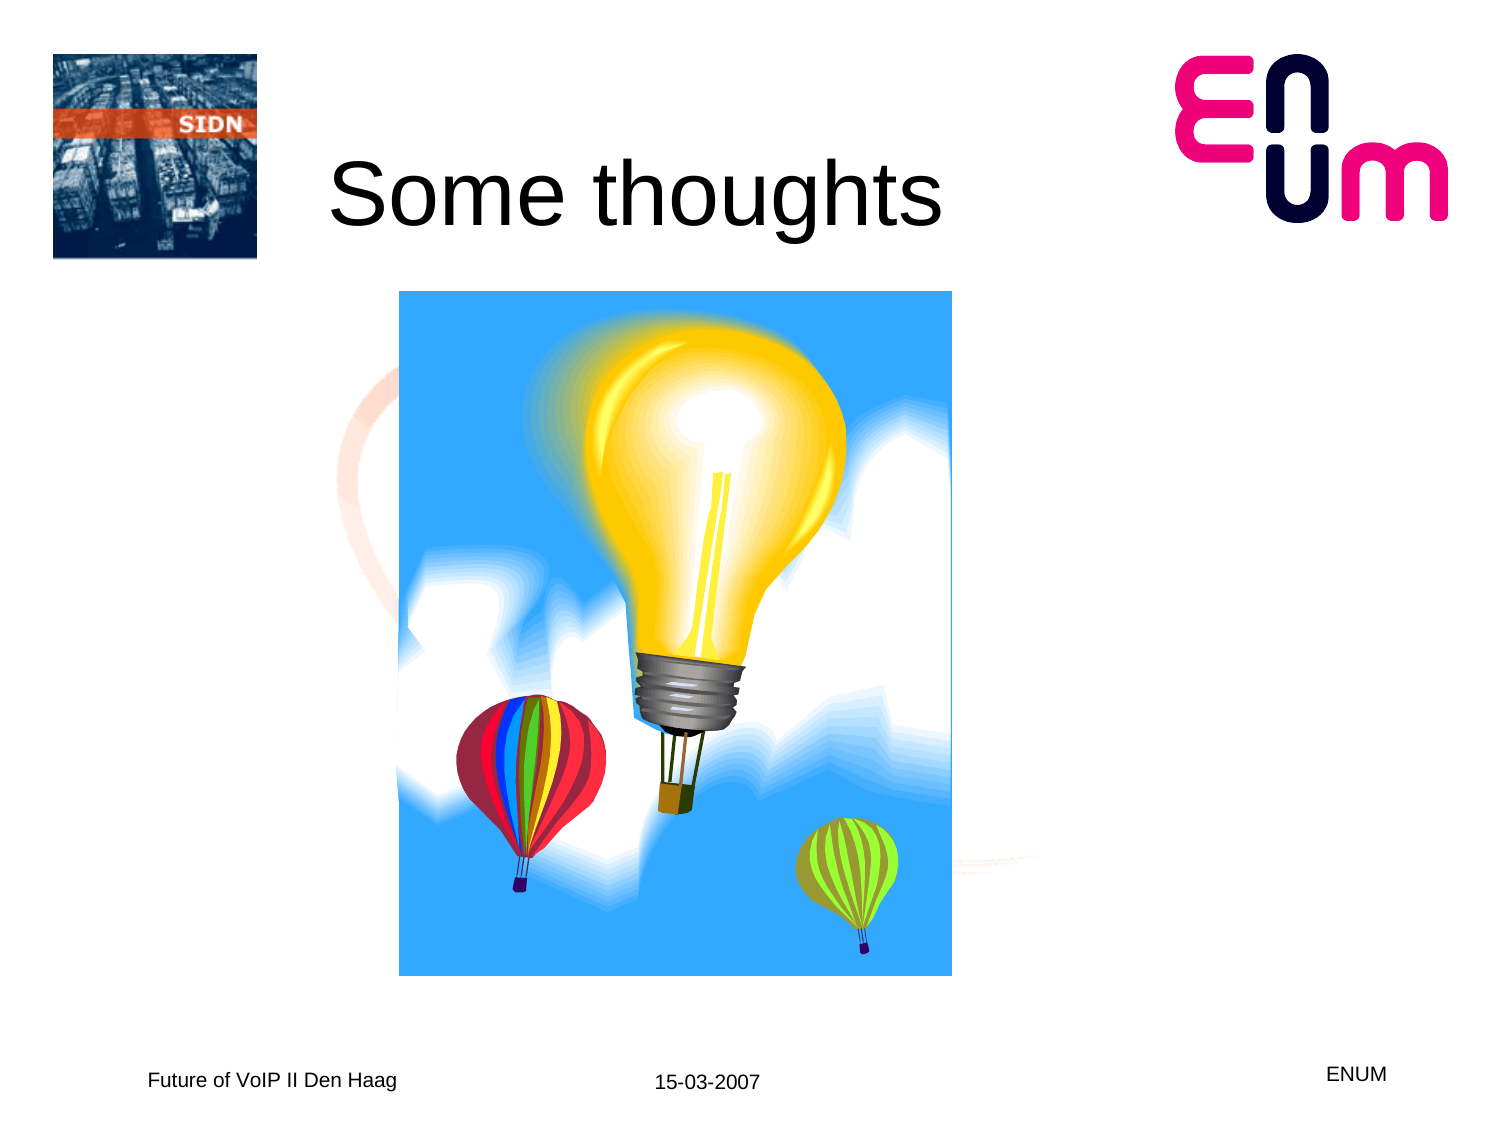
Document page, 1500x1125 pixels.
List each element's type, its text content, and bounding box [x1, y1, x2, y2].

picture [53, 0, 1448, 1120]
title Some thoughts [312, 99, 1382, 288]
